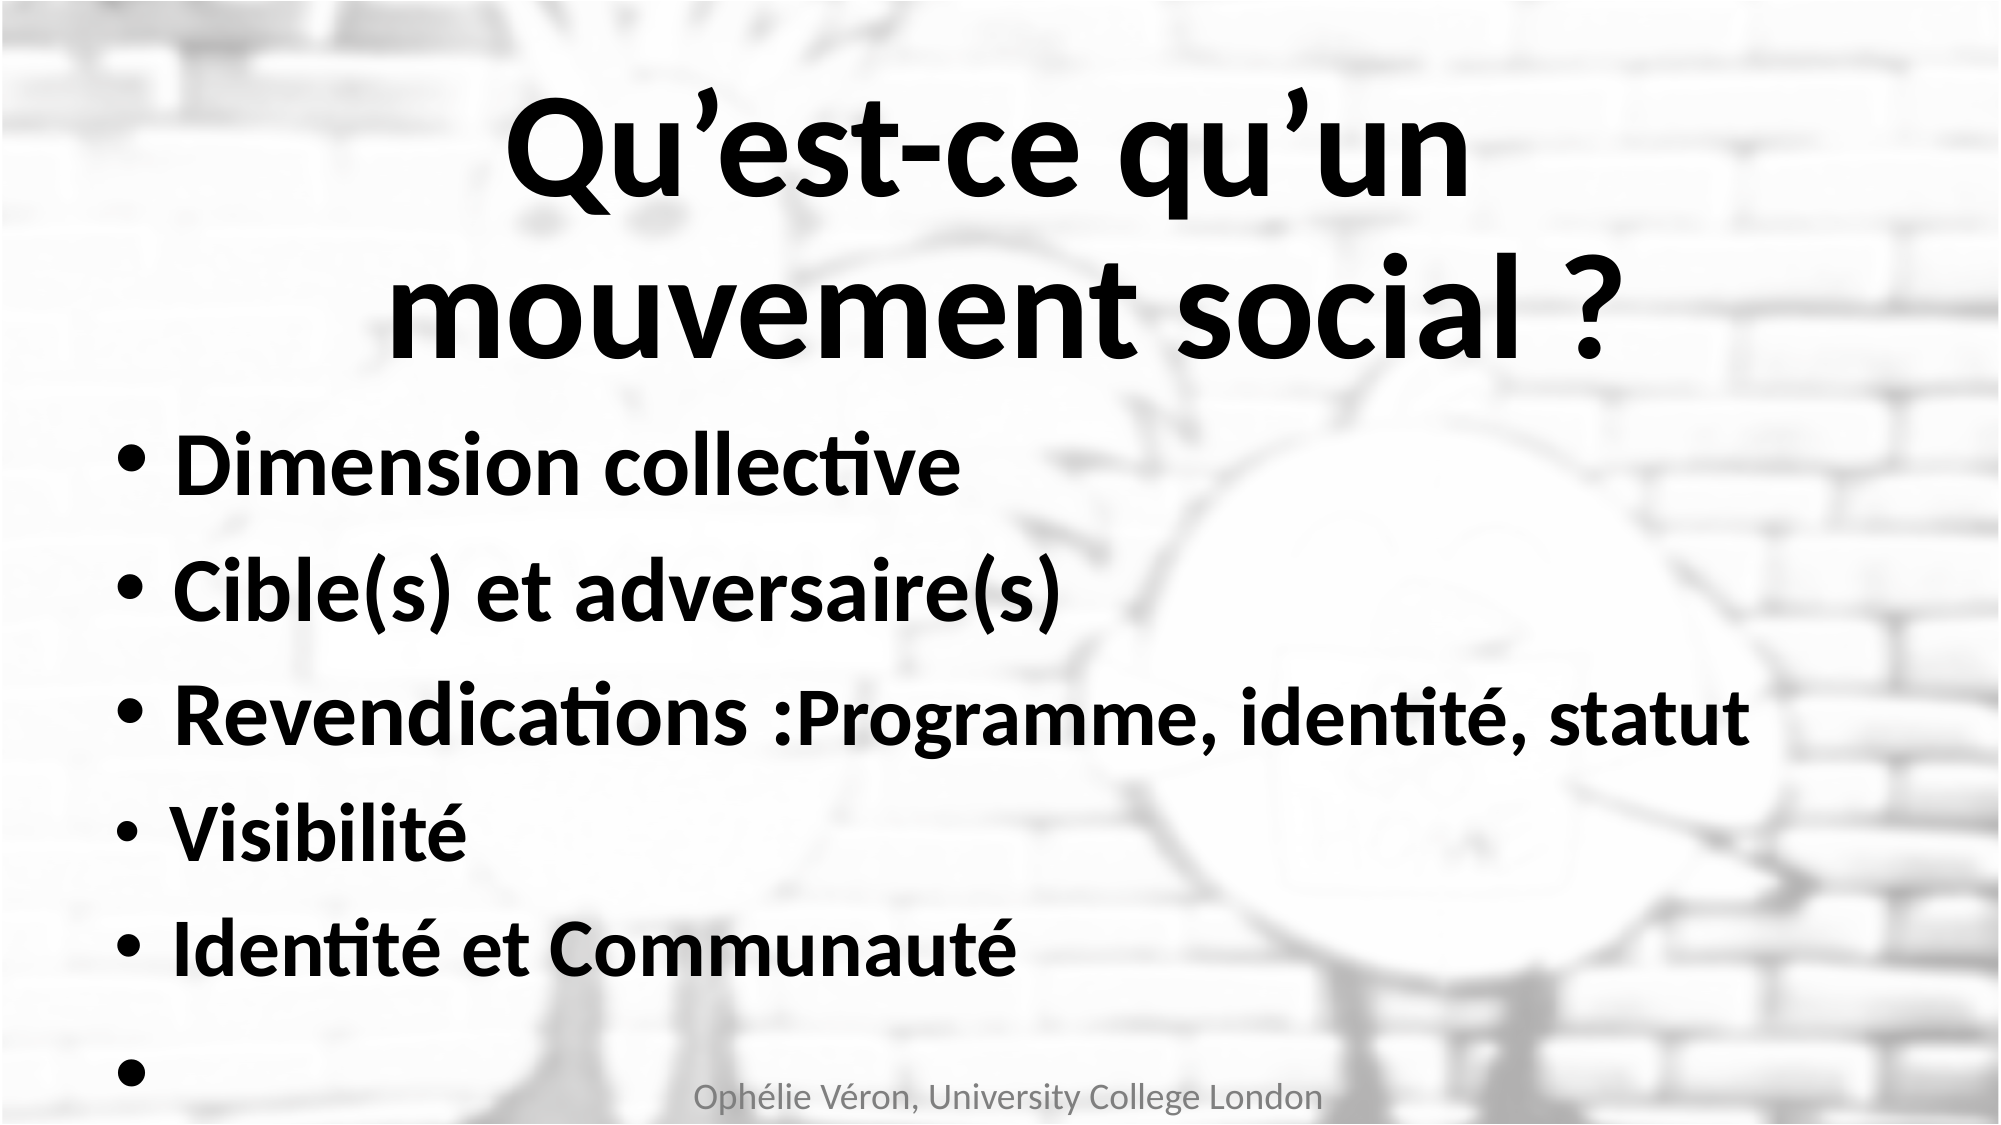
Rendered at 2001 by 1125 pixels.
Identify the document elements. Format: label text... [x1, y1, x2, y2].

picture [2, 1, 1999, 1124]
list Dimension collective Cible(s) et adversaire(s) Revendications :Programme, identité, statut Visibilité Identité et Communauté [99, 401, 1910, 1014]
text_box Ophélie Véron, University College London [678, 1064, 1348, 1125]
title Qu’est-ce qu’un mouvement social ? [39, 59, 1974, 317]
